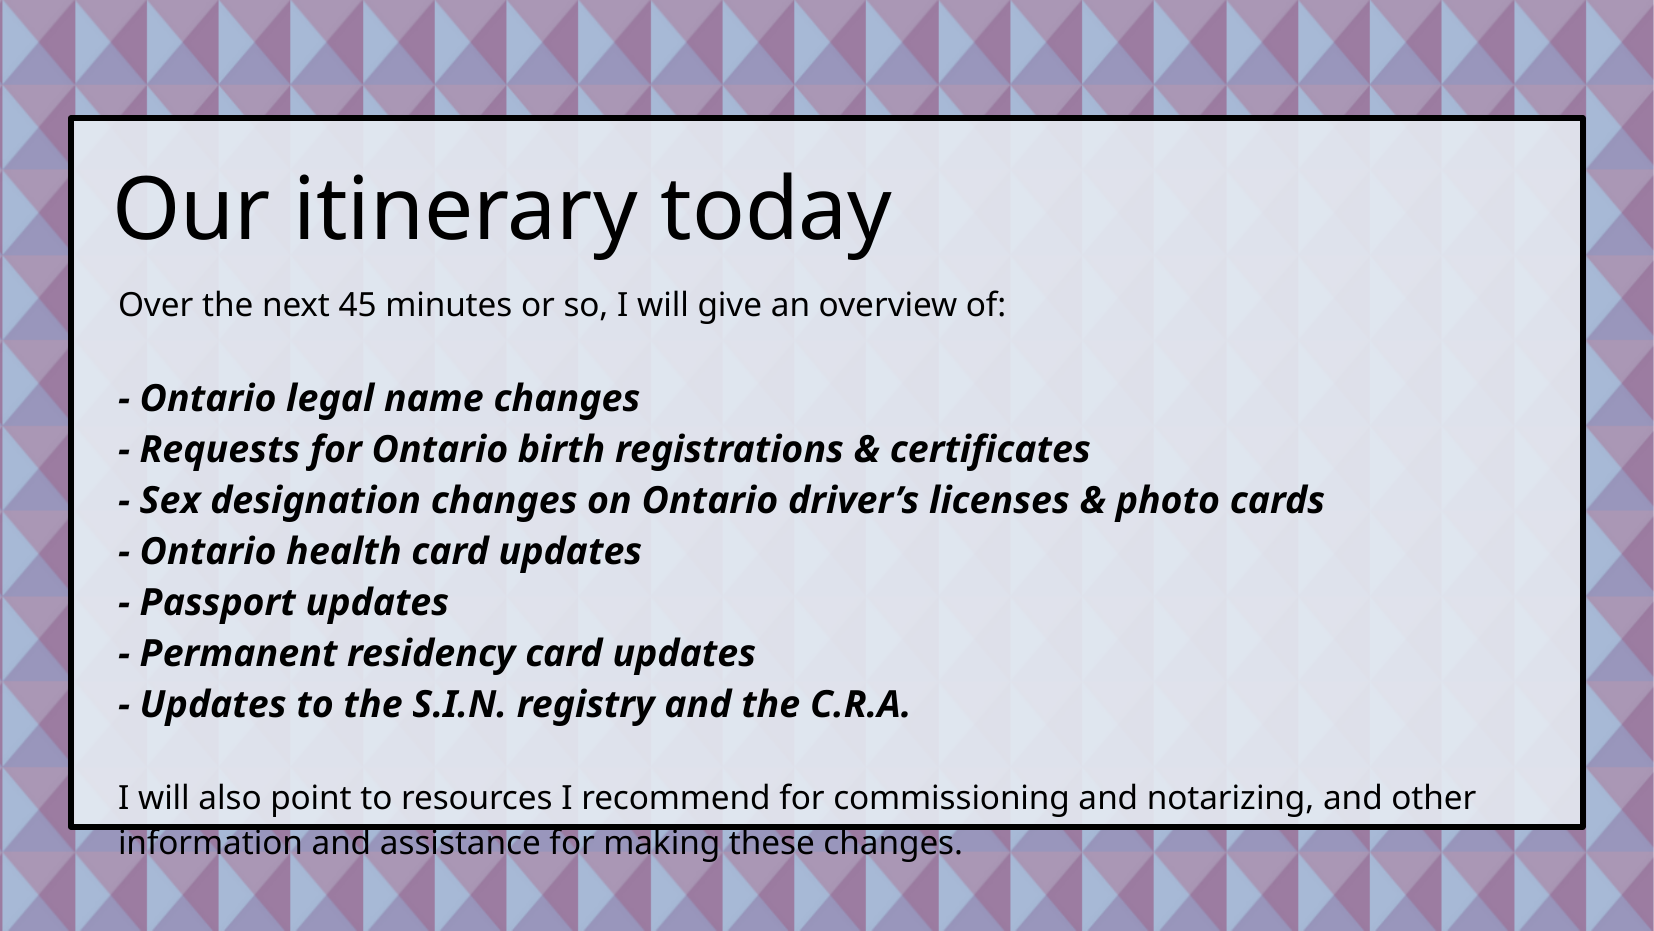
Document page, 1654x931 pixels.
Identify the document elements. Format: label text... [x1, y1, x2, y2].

title Our itinerary today [112, 153, 1223, 259]
picture [0, 0, 1654, 931]
text_box [70, 118, 1583, 827]
subtitle Over the next 45 minutes or so, I will give an overview of: - Ontario legal name changes - Requests for Ontario birth registrations & certificates - Sex designation changes on Ontario driver’s licenses & photo cards - Ontario health card updates - Passport updates - Permanent residency card updates - Updates to the S.I.N. registry and the C.R.A. I will also point to resources I recommend for commissioning and notarizing, and other information and assistance for making these changes. [118, 281, 1536, 780]
